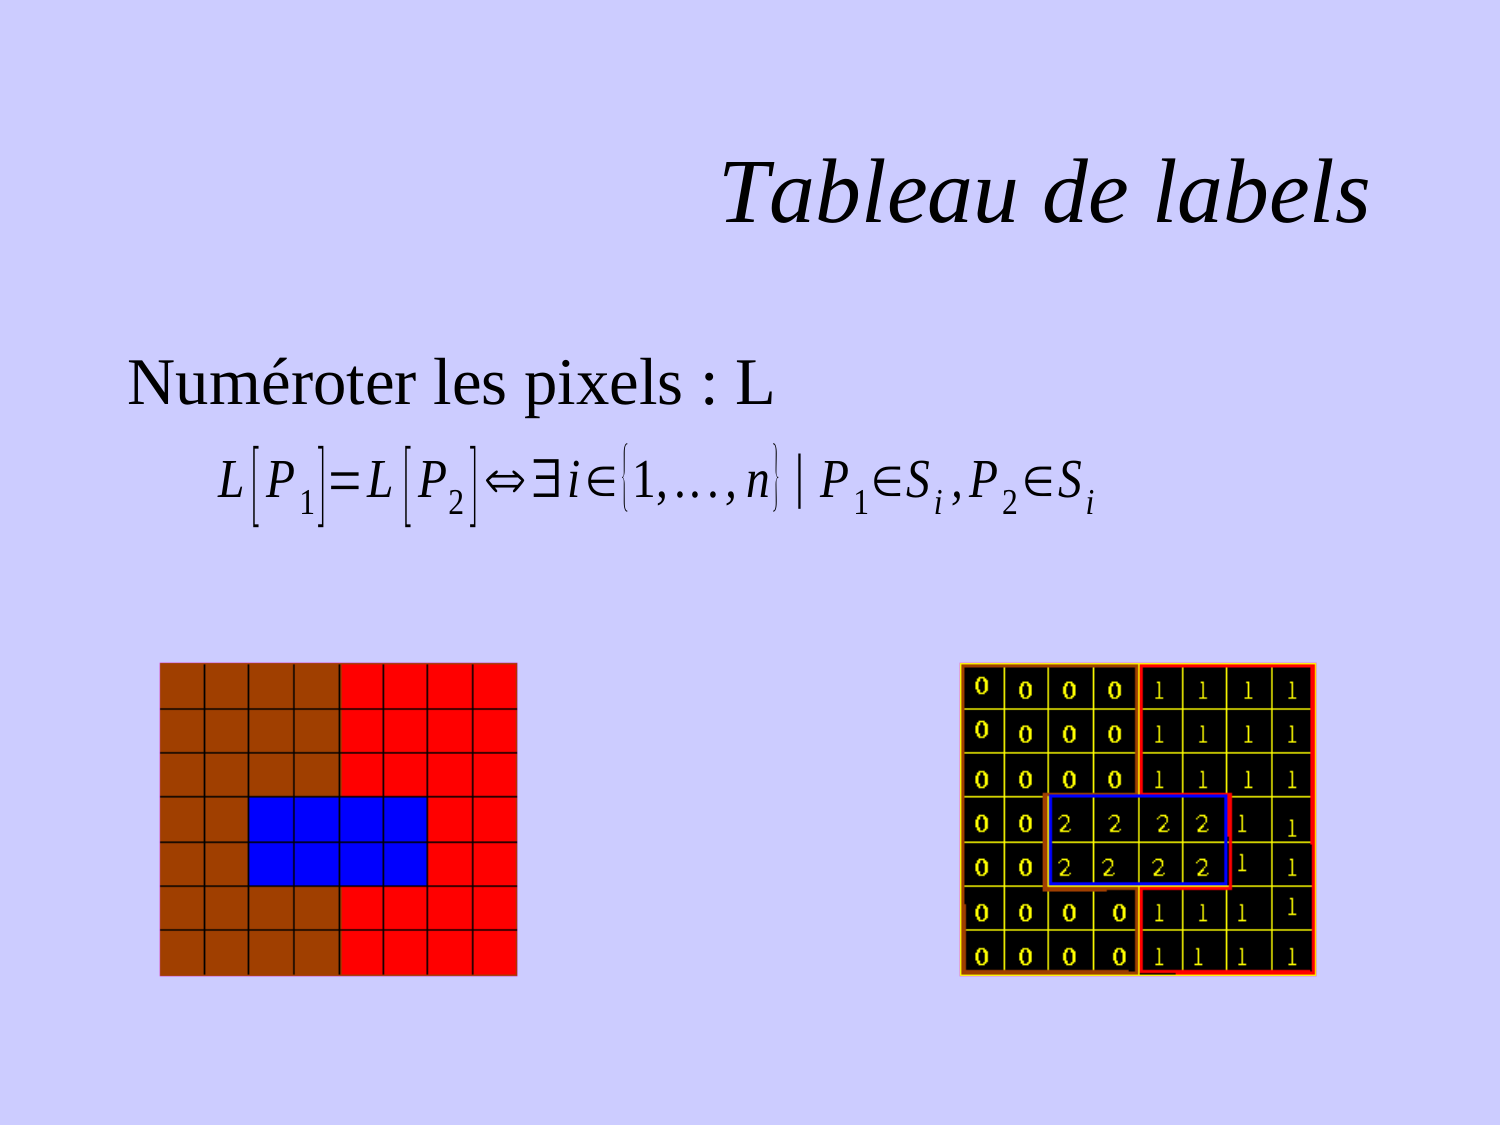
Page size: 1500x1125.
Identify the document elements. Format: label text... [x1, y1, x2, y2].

picture [935, 638, 1345, 1000]
chart [204, 442, 1113, 529]
picture [135, 638, 546, 1000]
title Tableau de labels [112, 62, 1388, 250]
list Numéroter les pixels : L [112, 337, 1388, 1013]
